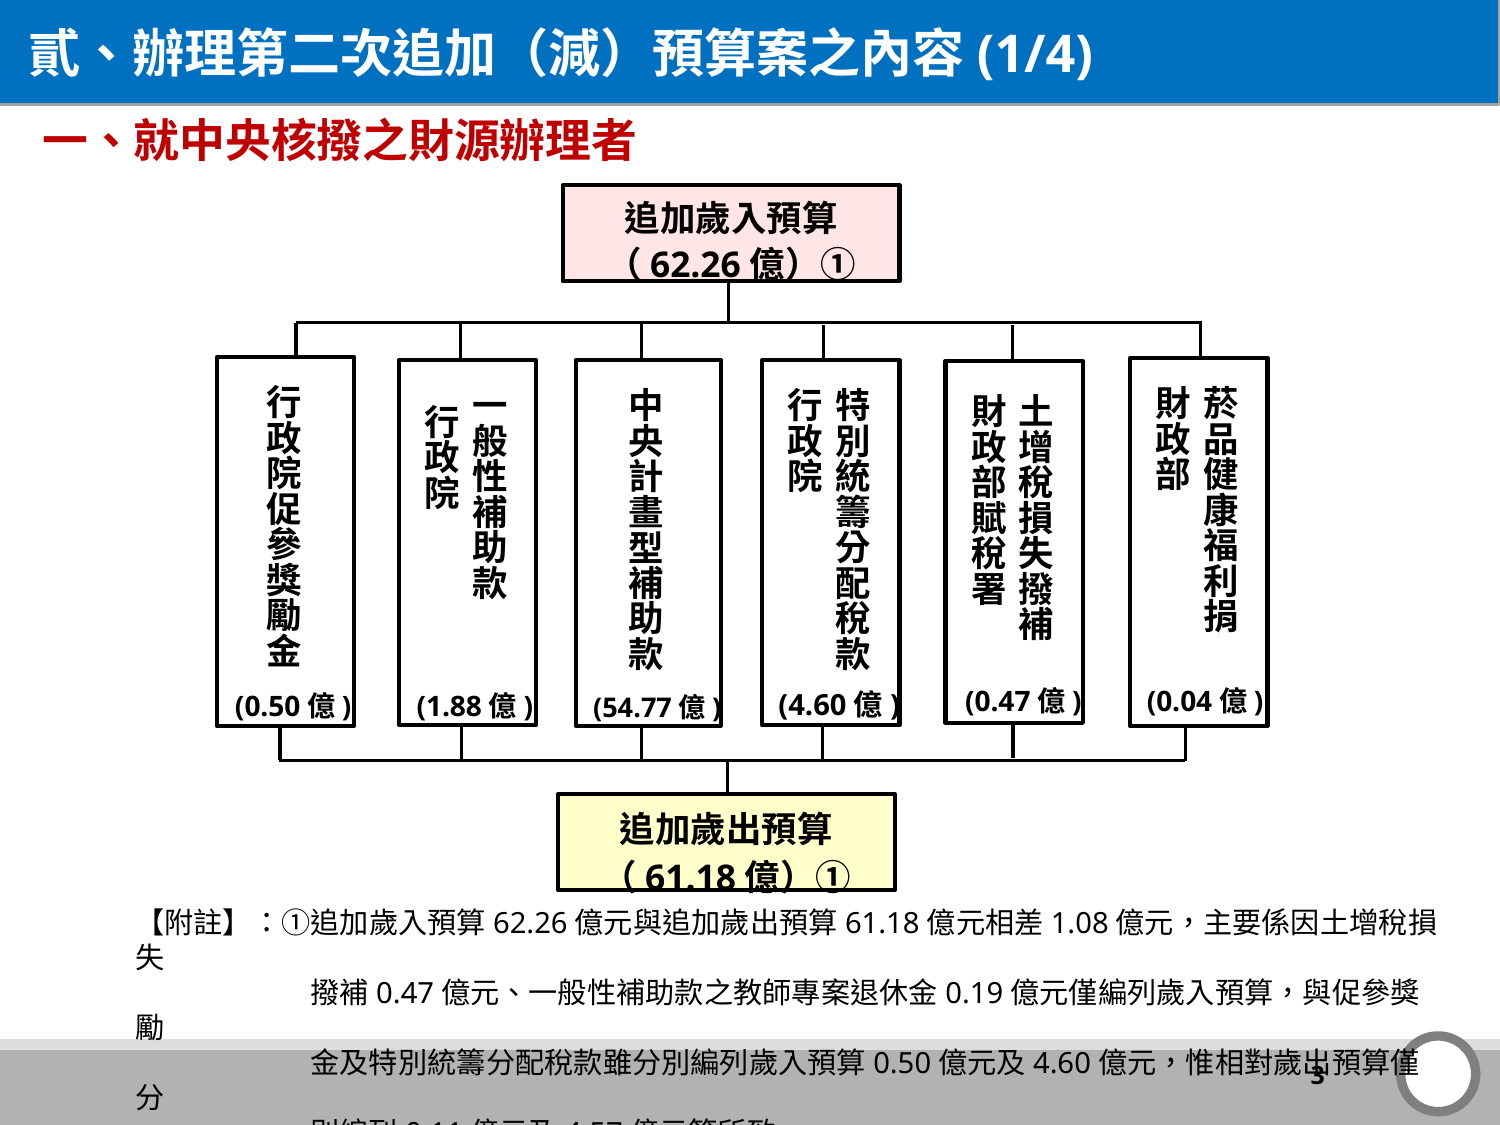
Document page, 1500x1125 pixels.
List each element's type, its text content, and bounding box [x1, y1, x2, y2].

text_box (0.47億) [950, 675, 1126, 739]
text_box (4.60億) [763, 678, 939, 742]
text_box (0.04億) [1131, 676, 1307, 740]
text_box 2 [1295, 1054, 1458, 1097]
text_box 中央計畫型補助款 [576, 360, 721, 726]
text_box 【附註】：①追加歲入預算62.26億元與追加歲出預算61.18億元相差1.08億元，主要係因土增稅損失 撥補0.47億元、一般性補助款之教師專案退休金0.19億元僅編列歲入預算，與促參獎勵 金及特別統籌分配稅款雖分別編列歲入預算0.50億元及4.60億元，惟相對歲出預算僅分 別編列0.11億元及4.57億元等所致。 [120, 897, 1458, 1054]
text_box 追加歲入預算 （62.26億）① [563, 185, 899, 281]
text_box (1.88億) [401, 680, 577, 744]
text_box 2 [1340, 1054, 1351, 1059]
text_box (0.50億) [219, 681, 395, 745]
text_box 菸品健康福利捐 財政部 [1130, 358, 1268, 726]
text_box 貳、辦理第二次追加（減）預算案之內容(1/4) [13, 12, 1476, 91]
text_box 特別統籌分配稅款 行政院 [762, 360, 900, 725]
text_box 行政院促參獎勵金 [217, 357, 354, 726]
text_box 一般性補助款 行政院 [399, 360, 536, 725]
text_box 一、就中央核撥之財源辦理者 [24, 105, 710, 178]
text_box [0, 0, 1499, 105]
text_box [1408, 1041, 1476, 1112]
text_box 追加歲出預算 （61.18億）① [558, 794, 895, 890]
text_box (54.77億) [578, 683, 769, 747]
text_box 土增稅損失撥補 財政部賦稅署 [946, 361, 1083, 723]
